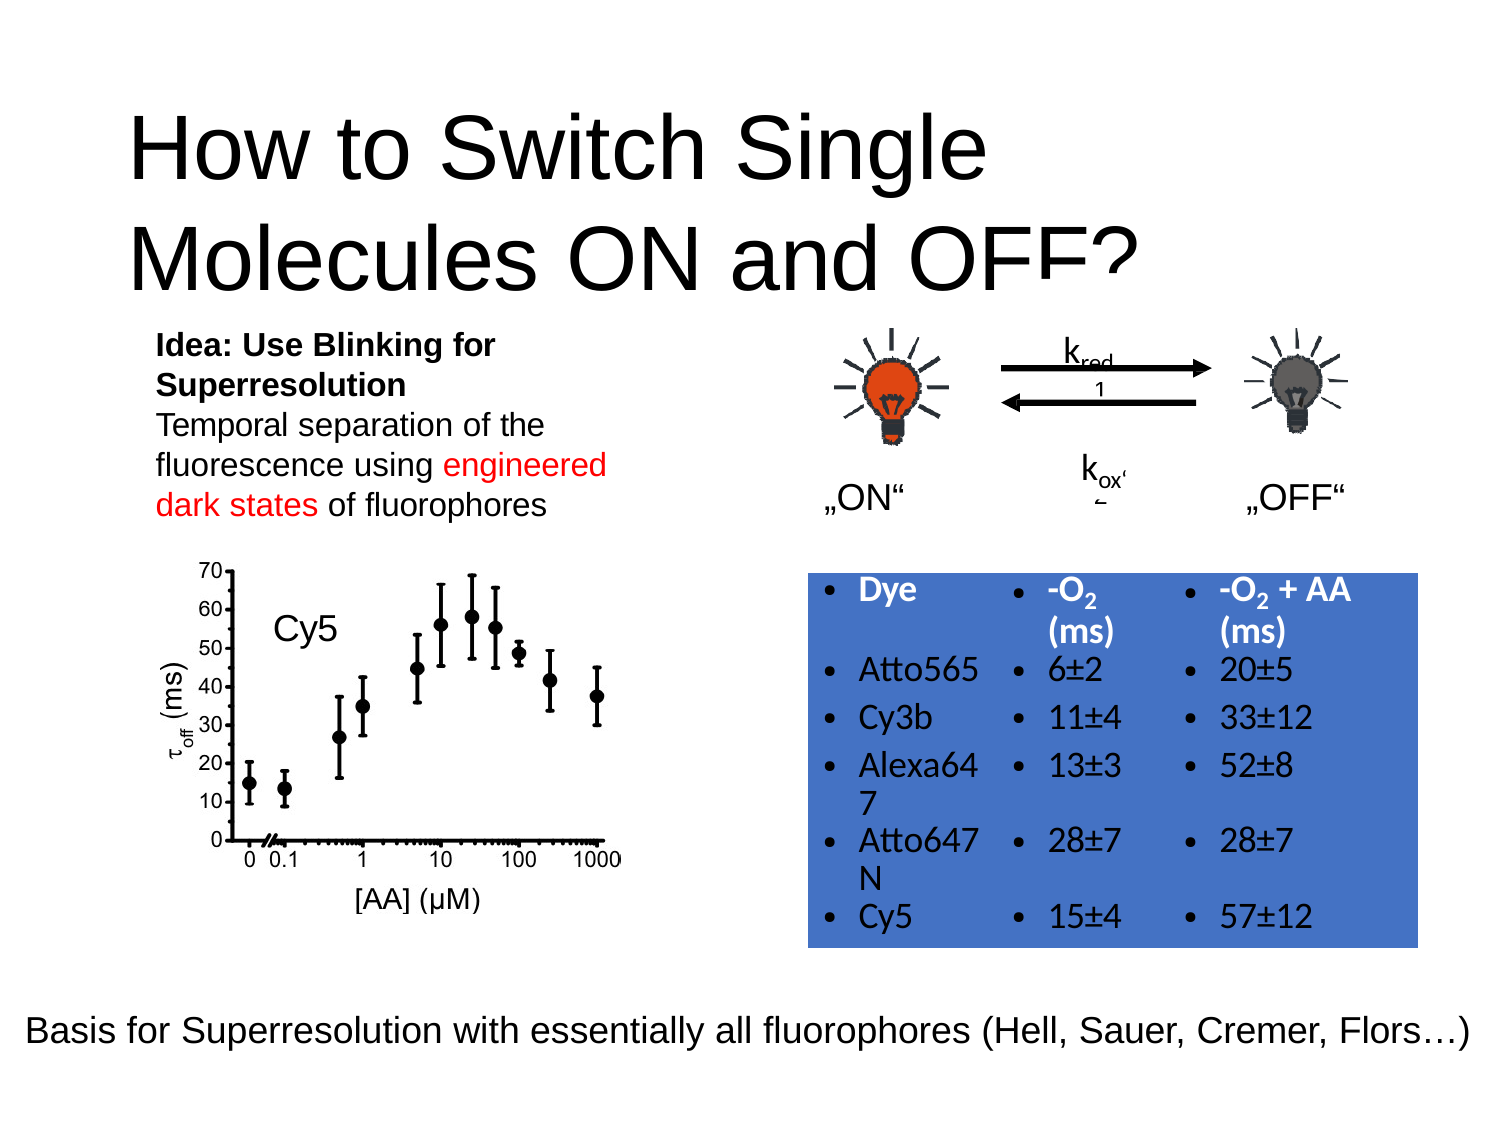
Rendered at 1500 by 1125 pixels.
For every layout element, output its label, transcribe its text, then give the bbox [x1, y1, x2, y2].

text_box „OFF“ [1244, 471, 1349, 521]
table_cell 28±7 [1169, 825, 1418, 900]
text_box Idea: Use Blinking for Superresolution Temporal separation of the fluorescence using engineered dark states of fluorophores [153, 321, 612, 526]
table_cell 20±5 [1169, 653, 1418, 701]
table_cell Alexa647 [808, 749, 997, 825]
text_box [889, 328, 894, 351]
table_cell Atto565 [808, 653, 997, 701]
table_header -O2 + AA (ms) [1169, 573, 1418, 653]
text_box kred [1057, 312, 1121, 362]
text_box [1001, 393, 1197, 500]
table_header -O2 (ms) [997, 573, 1169, 653]
text_box Basis for Superresolution with essentially all fluorophores (Hell, Sauer, Cremer, Flors…) [22, 1004, 1479, 1054]
table_cell 6±2 [997, 653, 1169, 701]
table_cell 13±3 [997, 749, 1169, 825]
text_box „ON“ [822, 471, 908, 521]
text_box kox‘ [1074, 429, 1133, 480]
title How to Switch Single Molecules ON and OFF? [125, 85, 1226, 310]
picture [834, 337, 949, 446]
table_cell 57±12 [1169, 900, 1418, 948]
table_cell Atto647N [808, 825, 997, 900]
table_cell Cy5 [808, 900, 997, 948]
table_cell 28±7 [997, 825, 1169, 900]
text_box Cy5 [270, 602, 342, 652]
table_header Dye [808, 573, 997, 653]
picture [160, 562, 621, 914]
picture [1244, 328, 1348, 434]
table_cell 15±4 [997, 900, 1169, 948]
table_cell Cy3b [808, 701, 997, 749]
table_cell 33±12 [1169, 701, 1418, 749]
table_cell 52±8 [1169, 749, 1418, 825]
text_box [1001, 278, 1212, 382]
table_cell 11±4 [997, 701, 1169, 749]
